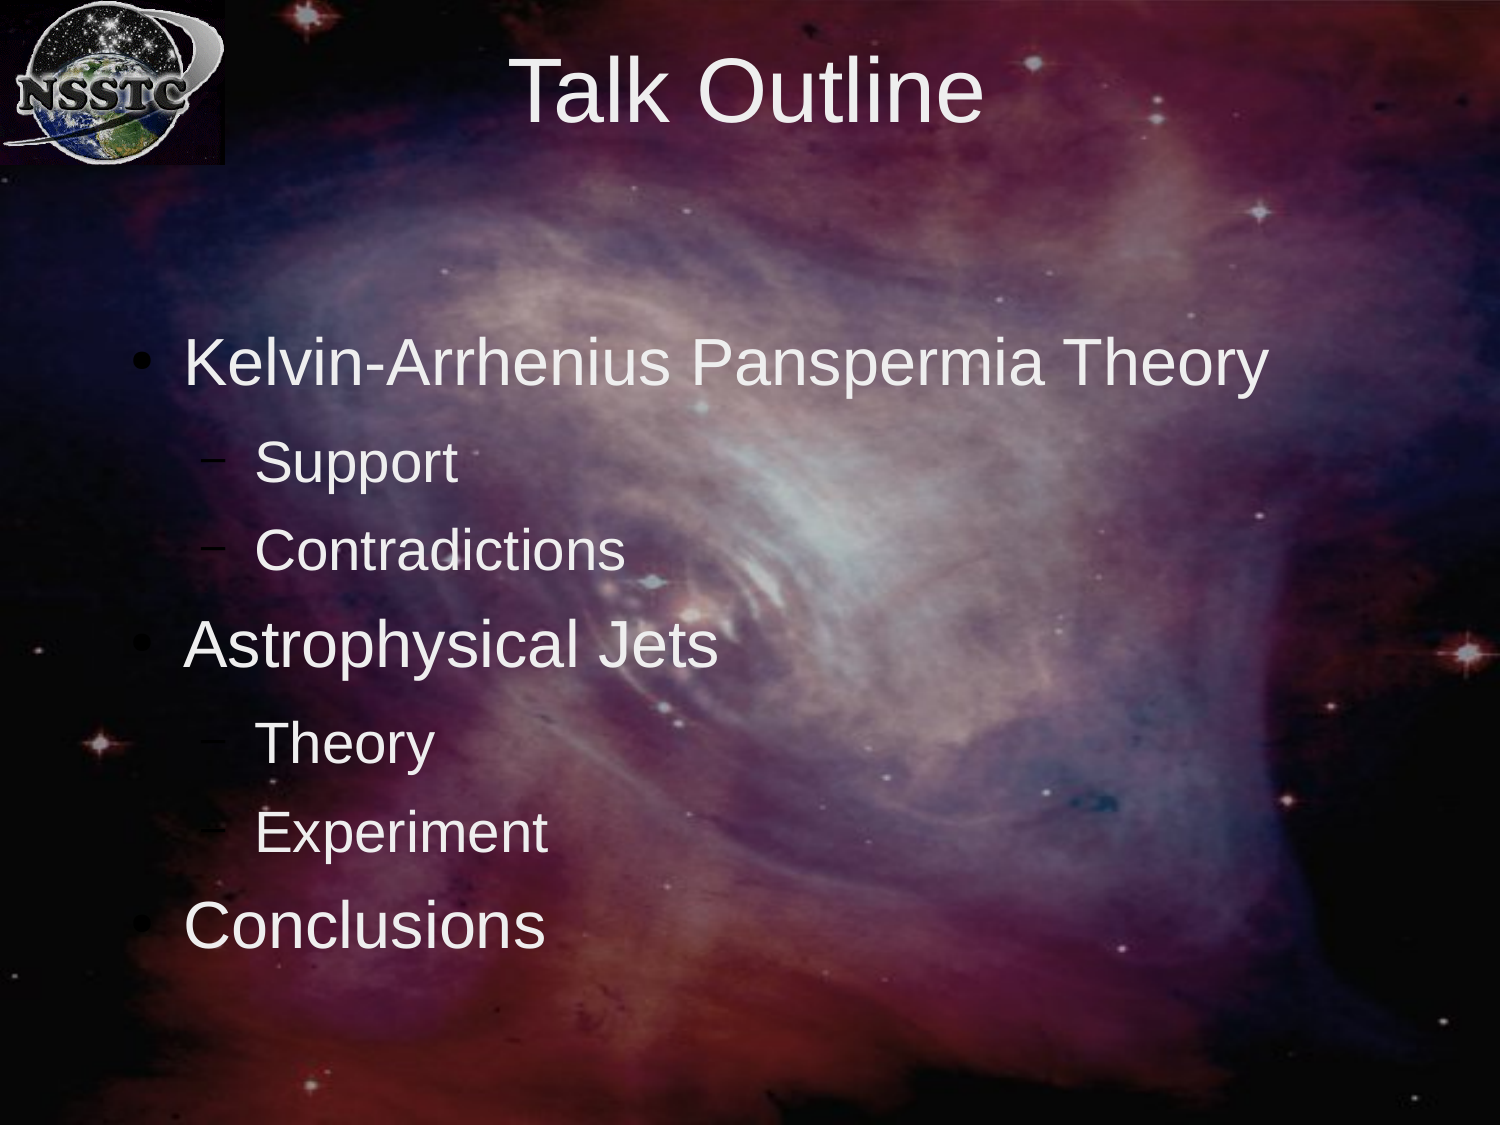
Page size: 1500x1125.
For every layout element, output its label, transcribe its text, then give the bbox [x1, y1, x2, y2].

list Kelvin-Arrhenius Panspermia Theory Support Contradictions Astrophysical Jets Theory Experiment Conclusions [112, 324, 1383, 978]
title Talk Outline [112, 0, 1383, 190]
picture [0, 0, 1500, 1125]
